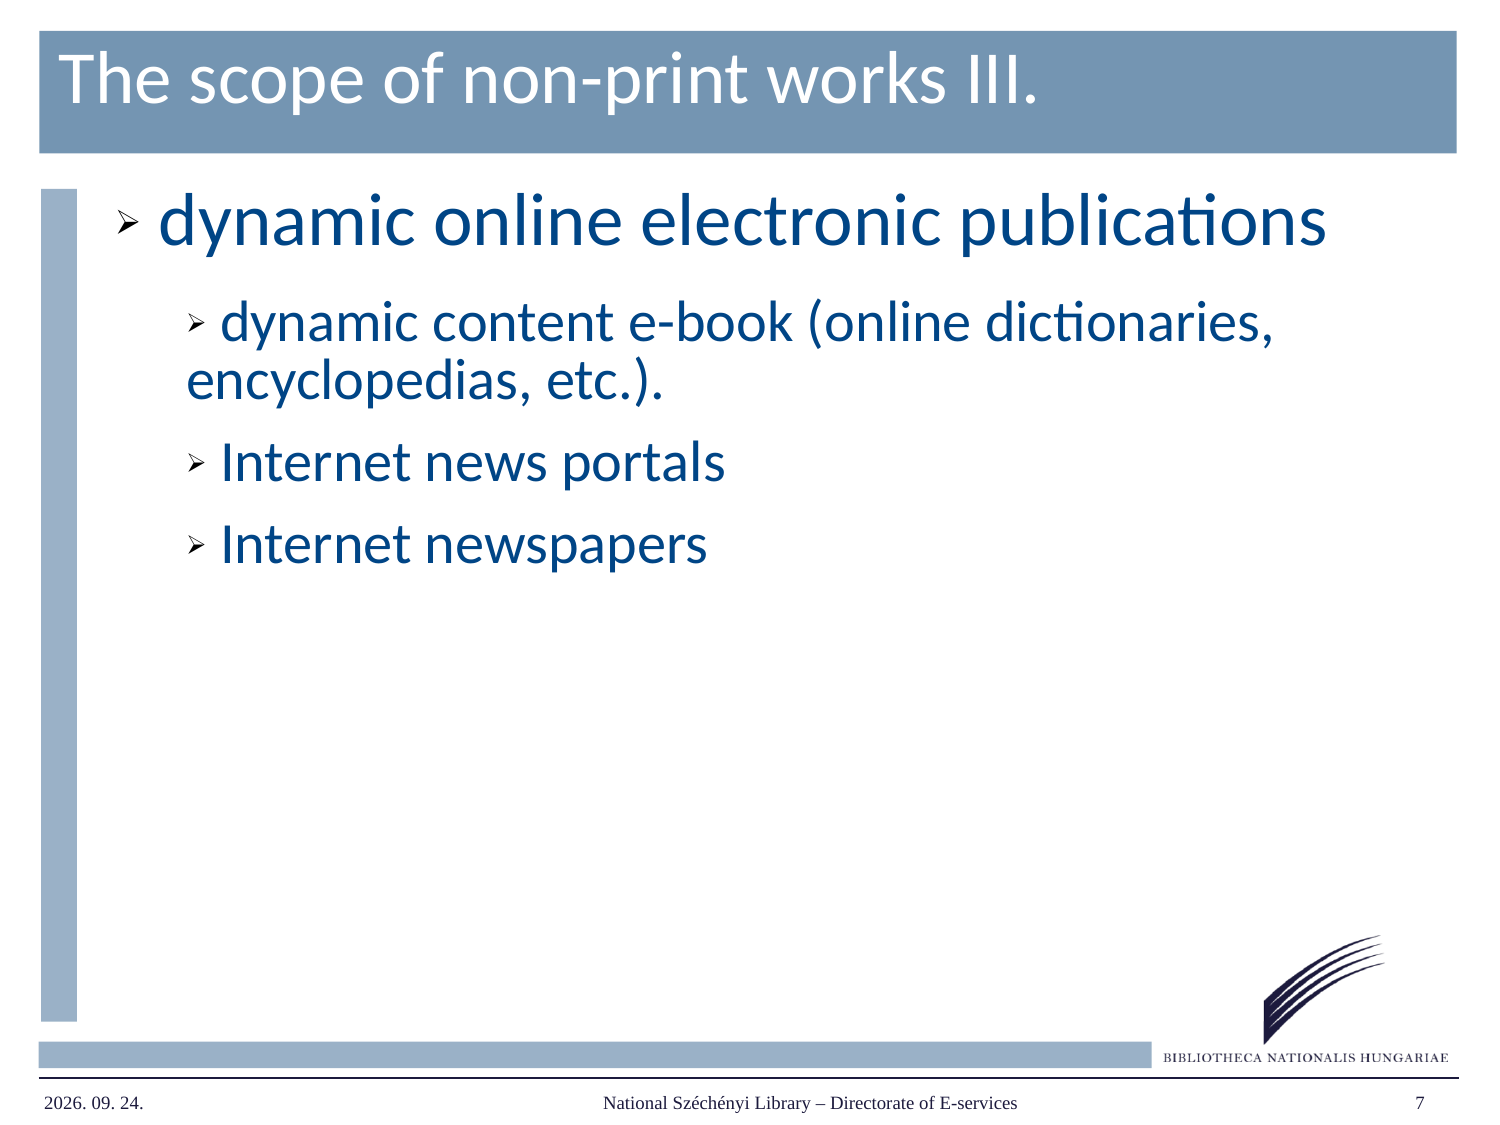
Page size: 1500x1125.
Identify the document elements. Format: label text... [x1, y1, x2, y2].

picture [1163, 935, 1448, 1062]
title The scope of non-print works III. [59, 23, 1497, 147]
list dynamic online electronic publications dynamic content e-book (online dictionaries, encyclopedias, etc.). Internet news portals Internet newspapers [97, 189, 1418, 1016]
